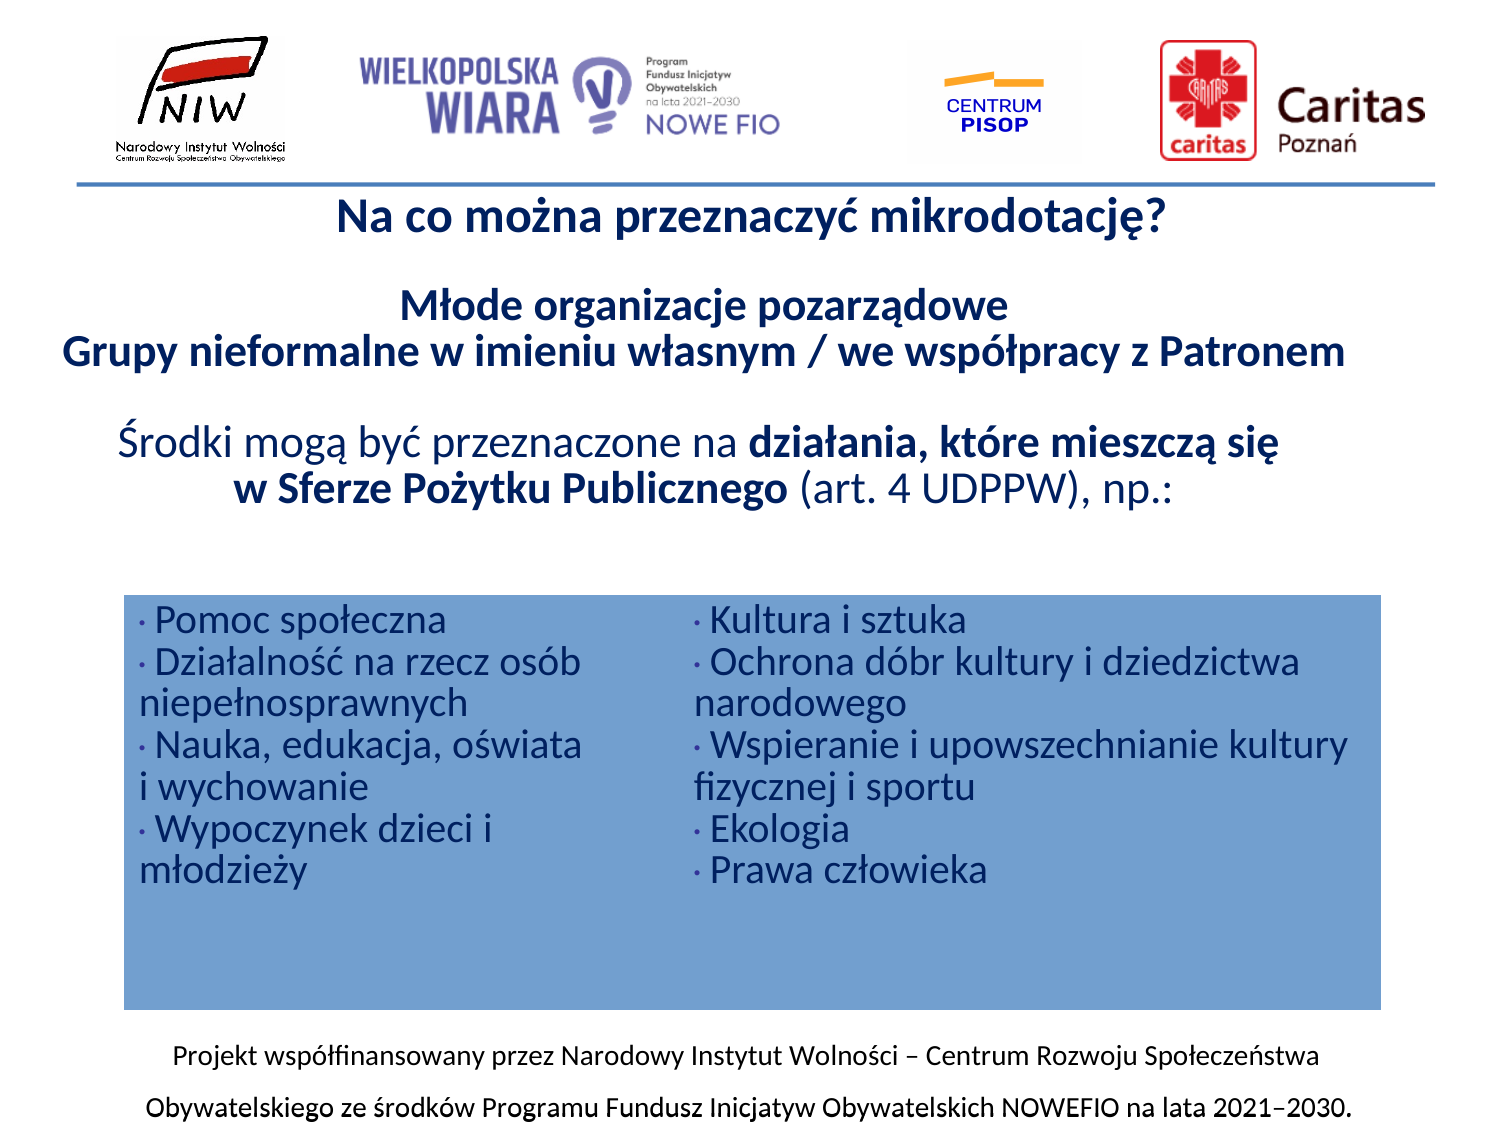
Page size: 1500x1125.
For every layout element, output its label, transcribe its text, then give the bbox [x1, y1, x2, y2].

table_header Pomoc społeczna Działalność na rzecz osób niepełnosprawnych Nauka, edukacja, oświata i wychowanie Wypoczynek dzieci i młodzieży [124, 595, 679, 1010]
table_header Kultura i sztuka Ochrona dóbr kultury i dziedzictwa narodowego Wspieranie i upowszechnianie kultury fizycznej i sportu Ekologia Prawa człowieka [679, 595, 1381, 1010]
text_box Młode organizacje pozarządowe Grupy nieformalne w imieniu własnym / we współpracy z Patronem Środki mogą być przeznaczone na działania, które mieszczą się w Sferze Pożytku Publicznego (art. 4 UDPPW), np.: [26, 278, 1381, 972]
text_box Na co można przeznaczyć mikrodotację? [268, 187, 1237, 323]
